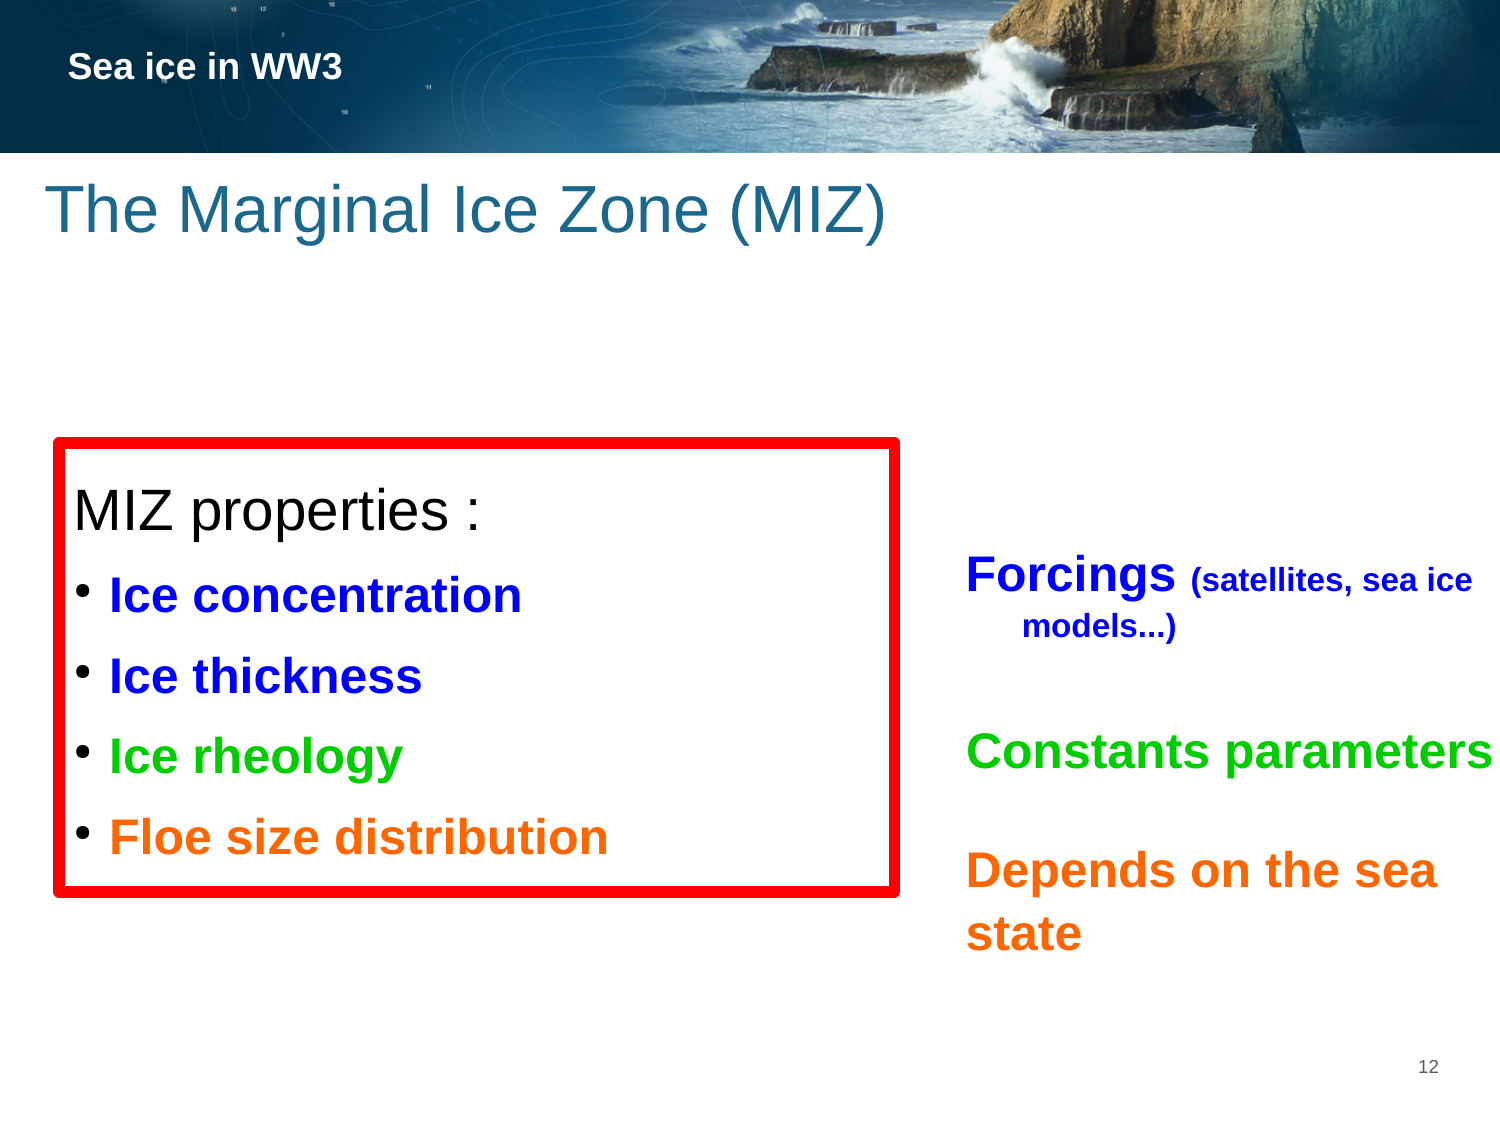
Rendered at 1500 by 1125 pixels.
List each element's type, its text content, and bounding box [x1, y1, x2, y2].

title The Marginal Ice Zone (MIZ) [29, 118, 1214, 294]
text_box MIZ properties : Ice concentration Ice thickness Ice rheology Floe size distribution [59, 461, 934, 1004]
text_box Depends on the sea state [915, 826, 1477, 965]
text_box Constants parameters [915, 708, 1500, 784]
picture [0, 0, 1500, 153]
text_box Forcings (satellites, sea ice models...) [915, 531, 1500, 649]
title Sea ice in WW3 [52, 29, 621, 100]
